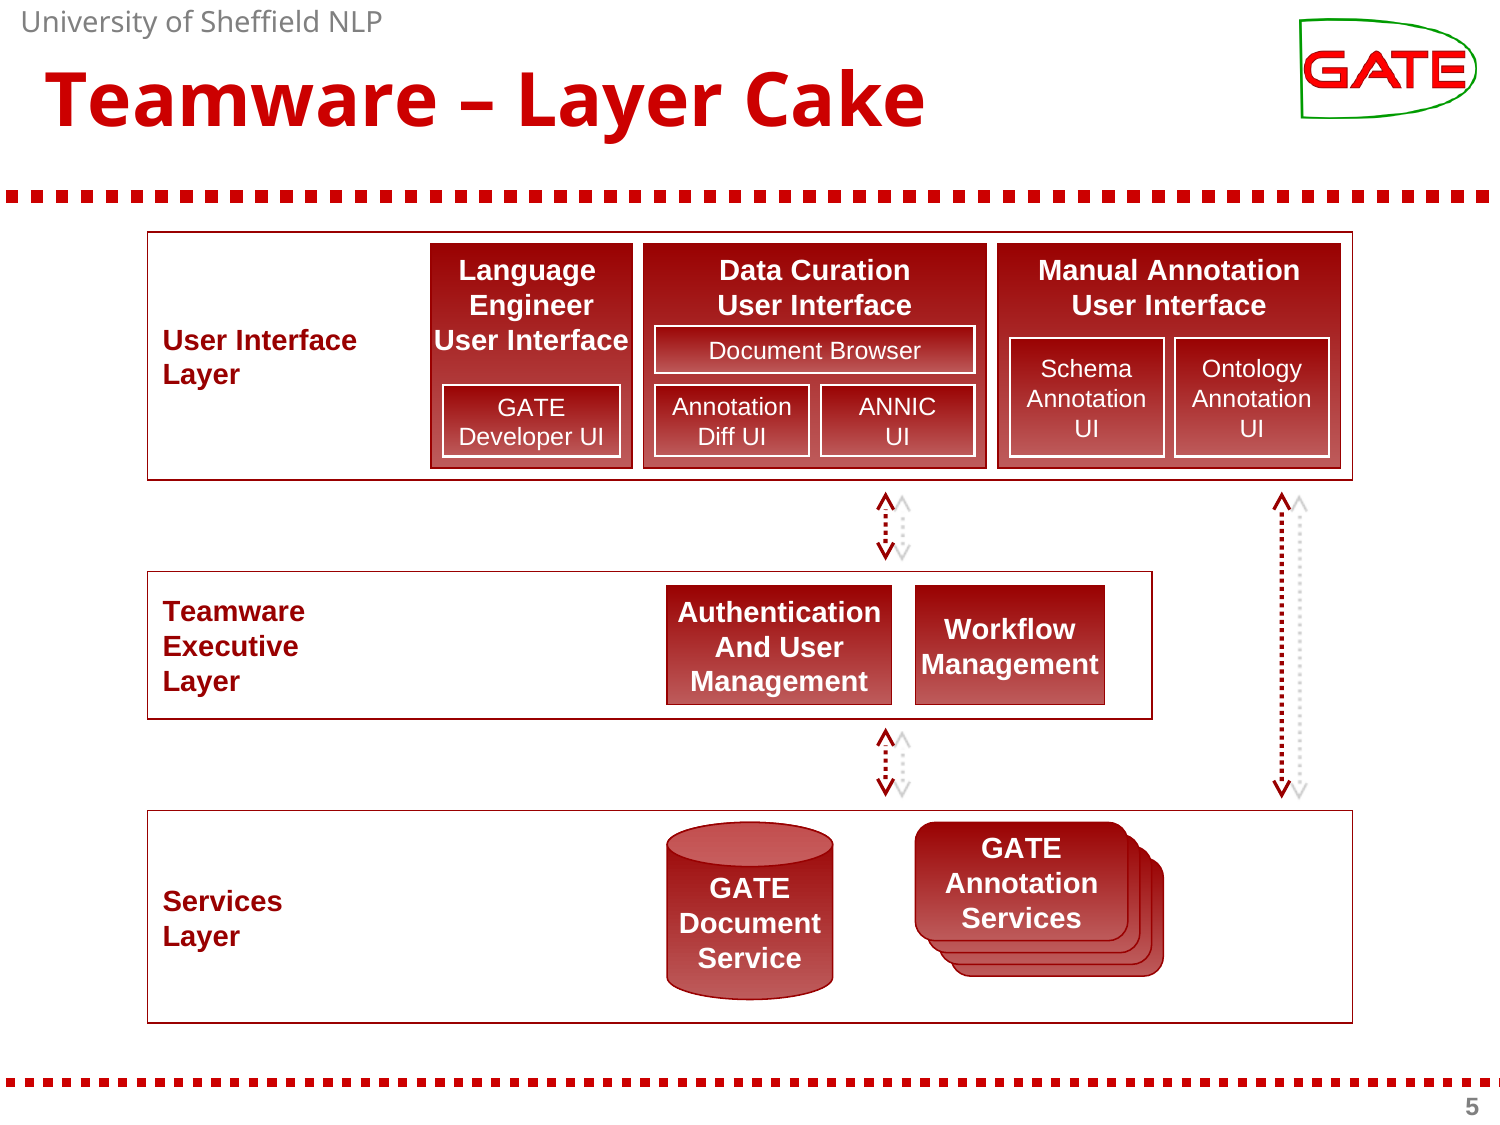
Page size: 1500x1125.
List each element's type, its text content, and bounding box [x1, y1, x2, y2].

title Teamware – Layer Cake [29, 42, 1188, 149]
text_box Teamware Executive Layer [147, 571, 1152, 719]
text_box Authentication And User Management [667, 586, 892, 705]
text_box GATE Document Service [667, 848, 833, 1000]
text_box Annotation Diff UI [655, 385, 810, 457]
text_box Workflow Management [915, 586, 1105, 705]
text_box [928, 835, 1164, 977]
text_box GATE Developer UI [442, 385, 621, 457]
text_box Ontology Annotation UI [1175, 338, 1329, 457]
text_box Services Layer [147, 810, 1353, 1024]
picture [1299, 18, 1477, 119]
text_box GATE Annotation Services [915, 822, 1128, 941]
text_box Document Browser [655, 326, 975, 374]
text_box Data Curation User Interface [643, 243, 987, 468]
text_box Language Engineer User Interface [431, 243, 632, 468]
text_box ANNIC UI [820, 385, 975, 457]
text_box <number> [1144, 1082, 1495, 1125]
text_box User Interface Layer [147, 231, 1353, 480]
text_box Schema Annotation UI [1009, 338, 1164, 457]
text_box Manual Annotation User Interface [998, 243, 1341, 468]
